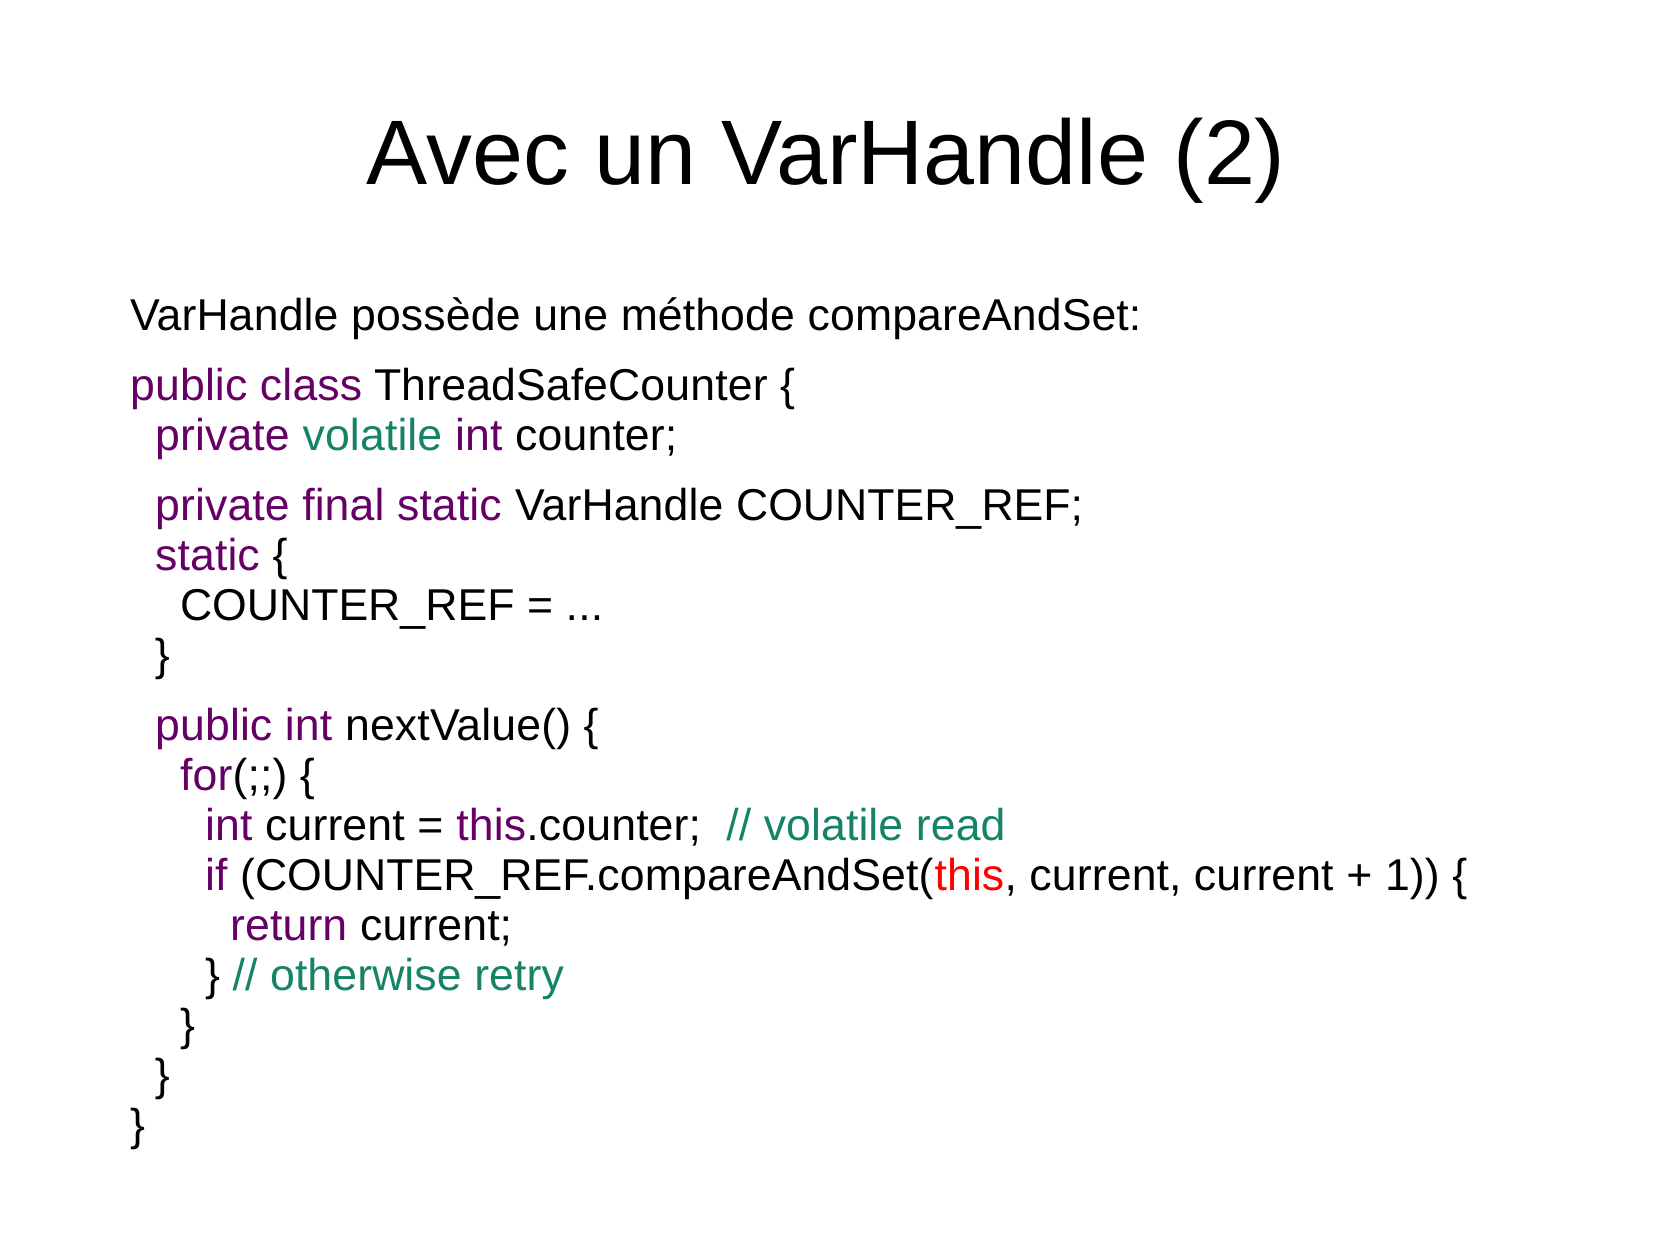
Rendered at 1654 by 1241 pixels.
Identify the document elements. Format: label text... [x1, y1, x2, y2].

list VarHandle possède une méthode compareAndSet: public class ThreadSafeCounter { private volatile int counter; private final static VarHandle COUNTER_REF; static { COUNTER_REF = ... } public int nextValue() { for(;;) { int current = this.counter; // volatile read if (COUNTER_REF.compareAndSet(this, current, current + 1)) { return current; } // otherwise retry } } } [82, 290, 1571, 1156]
title Avec un VarHandle (2) [82, 49, 1571, 257]
